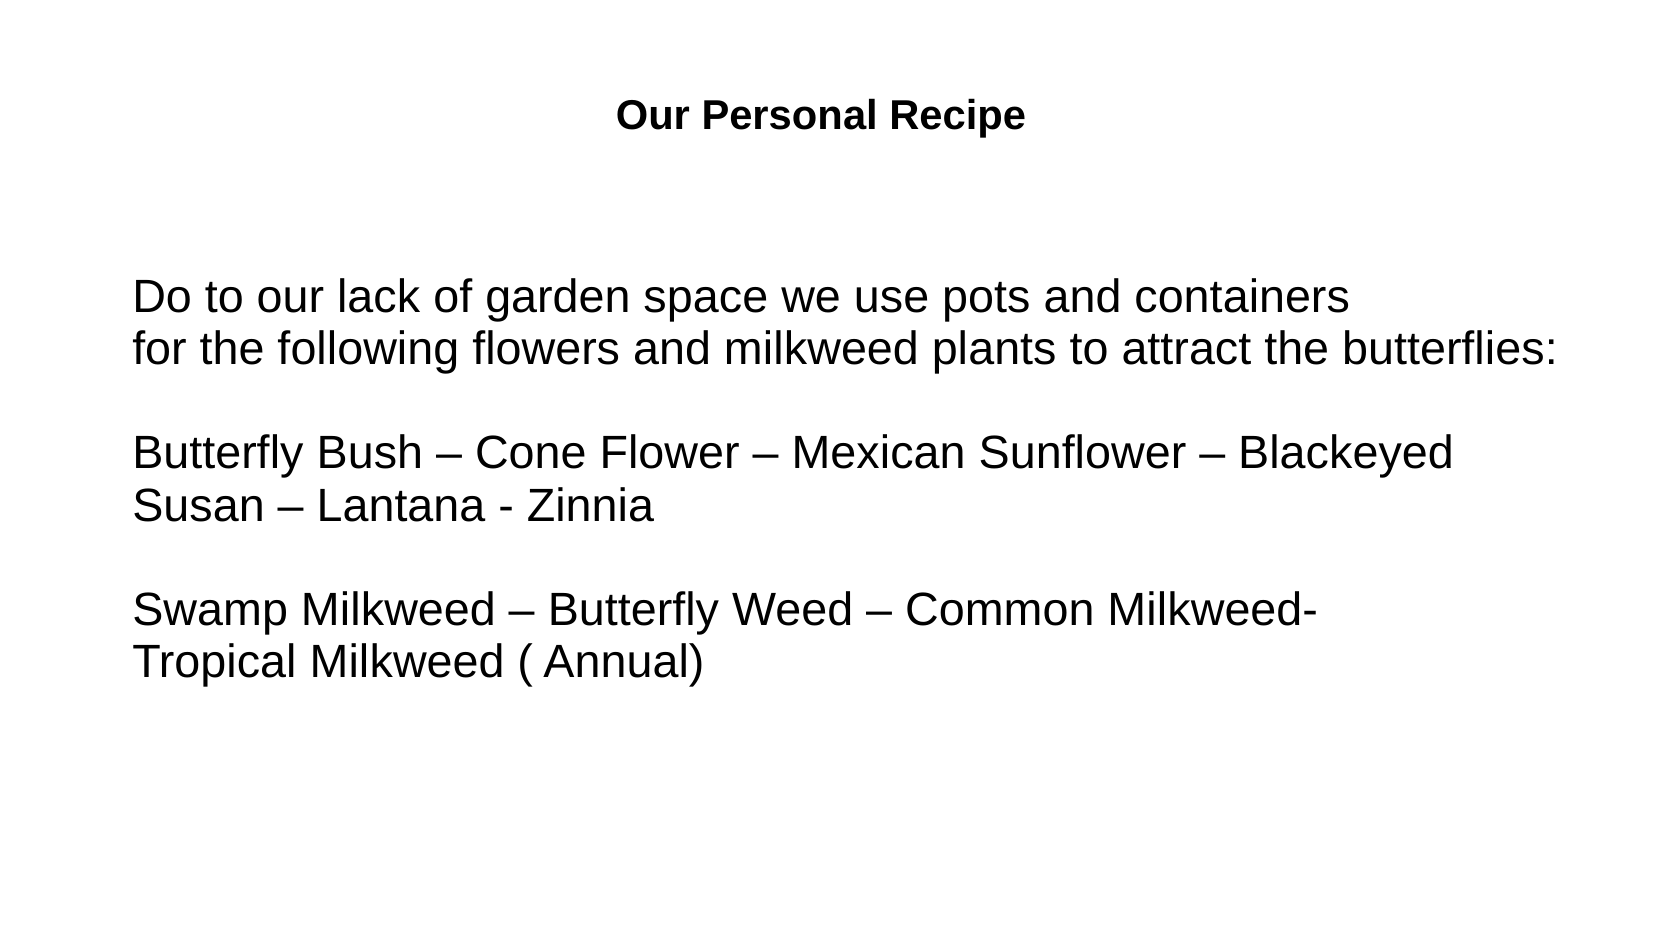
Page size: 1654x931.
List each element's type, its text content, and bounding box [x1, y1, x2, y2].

list Do to our lack of garden space we use pots and containers for the following flowers and milkweed plants to attract the butterflies: Butterfly Bush – Cone Flower – Mexican Sunflower – Blackeyed Susan – Lantana - Zinnia Swamp Milkweed – Butterfly Weed – Common Milkweed- Tropical Milkweed ( Annual) [82, 217, 1571, 758]
title Our Personal Recipe [82, 37, 1571, 193]
